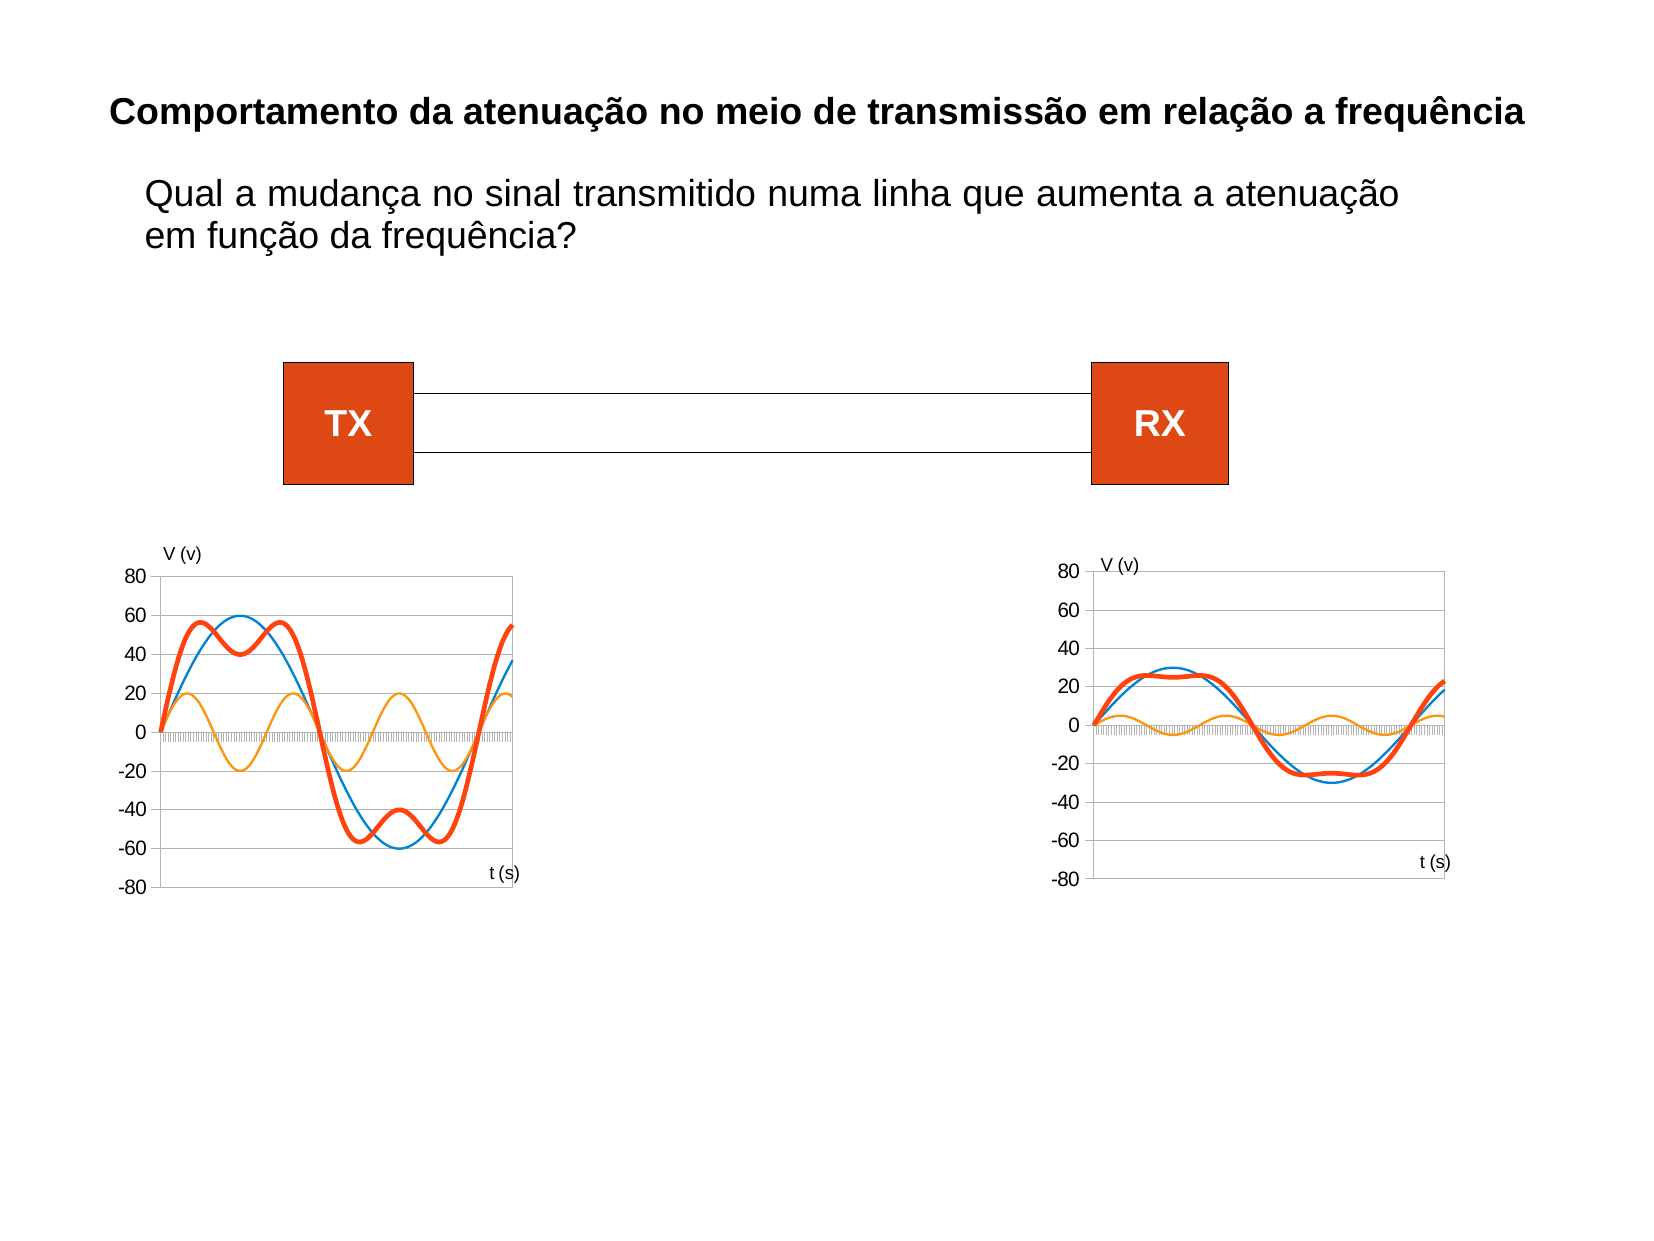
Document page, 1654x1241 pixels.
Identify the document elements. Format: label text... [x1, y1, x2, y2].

text_box Comportamento da atenuação no meio de transmissão em relação a frequência [94, 82, 1560, 140]
chart [1051, 543, 1477, 964]
text_box Qual a mudança no sinal transmitido numa linha que aumenta a atenuação em função da frequência? [129, 165, 1465, 265]
chart [118, 531, 546, 957]
text_box RX [1091, 362, 1229, 485]
text_box TX [283, 362, 414, 485]
